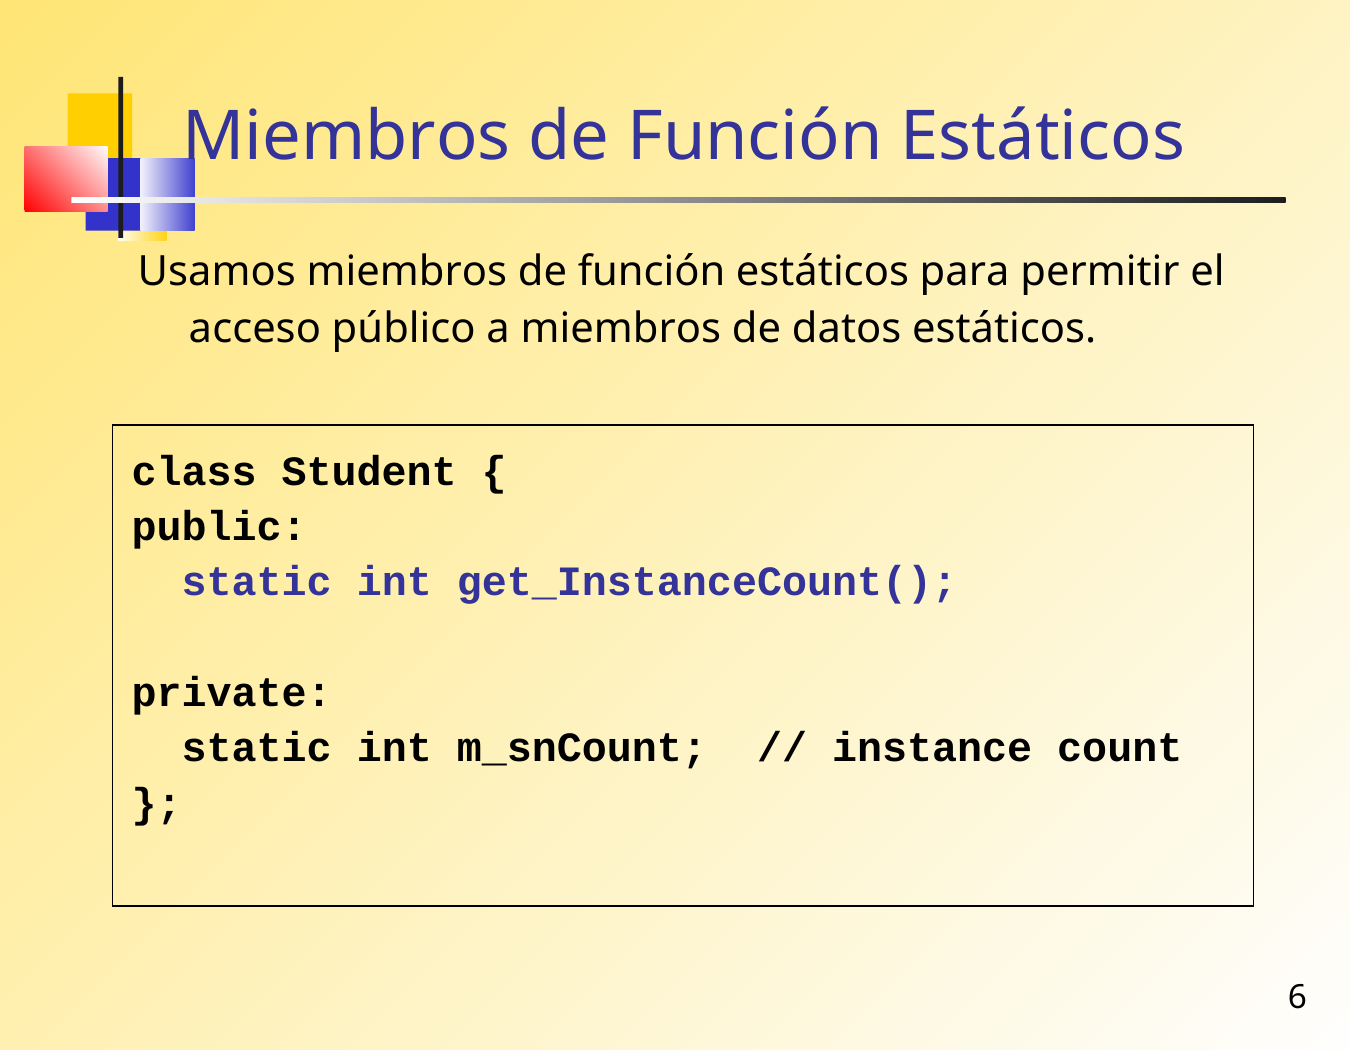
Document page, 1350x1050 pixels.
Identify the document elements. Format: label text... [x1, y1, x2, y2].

list Usamos miembros de función estáticos para permitir el acceso público a miembros de datos estáticos. [123, 233, 1317, 946]
title Miembros de Función Estáticos [168, 34, 1320, 187]
text_box class Student { public: static int get_InstanceCount(); private: static int m_snCount; // instance count }; [112, 424, 123, 906]
